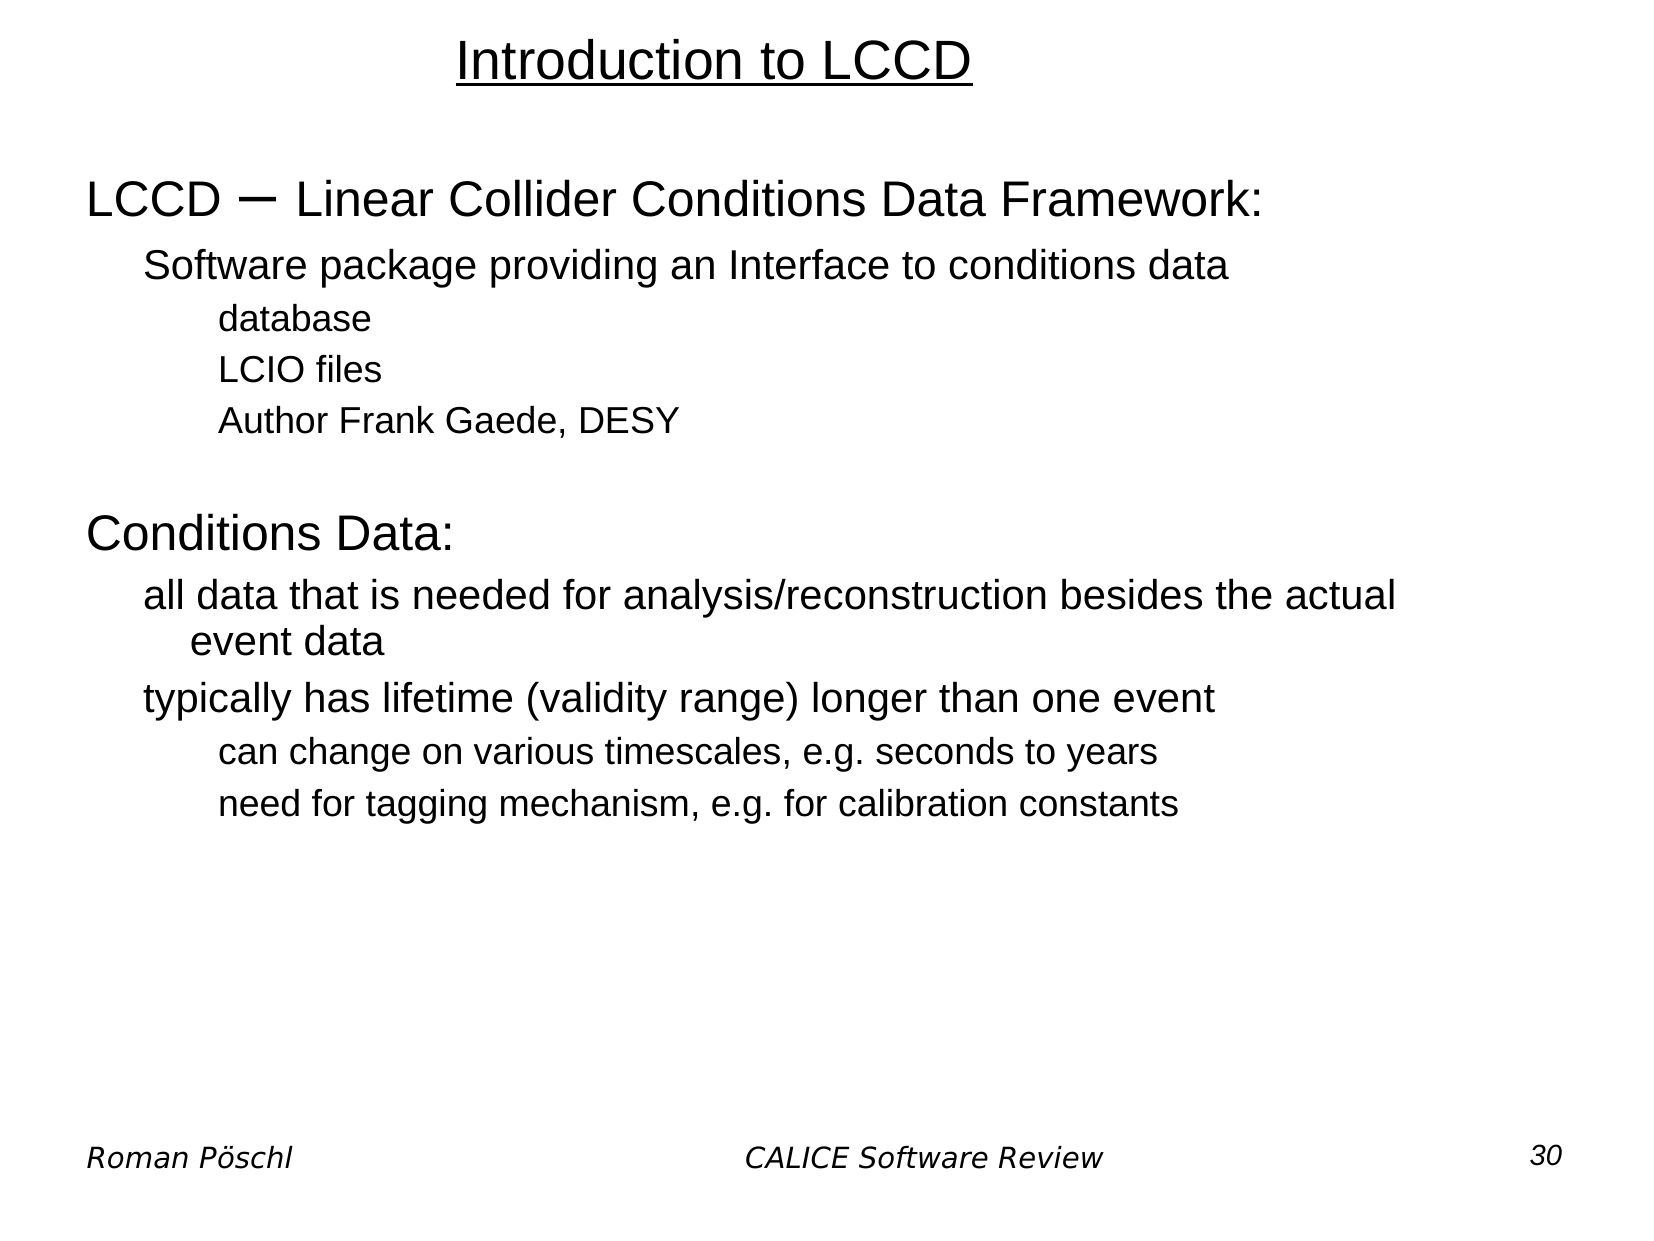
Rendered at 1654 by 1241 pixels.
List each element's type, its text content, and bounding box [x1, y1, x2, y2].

text_box Introduction to LCCD [455, 29, 1023, 94]
list LCCD – Linear Collider Conditions Data Framework: Software package providing an Interface to conditions data database LCIO files Author Frank Gaede, DESY Conditions Data: all data that is needed for analysis/reconstruction besides the actual event data typically has lifetime (validity range) longer than one event can change on various timescales, e.g. seconds to years need for tagging mechanism, e.g. for calibration constants [53, 148, 1520, 966]
